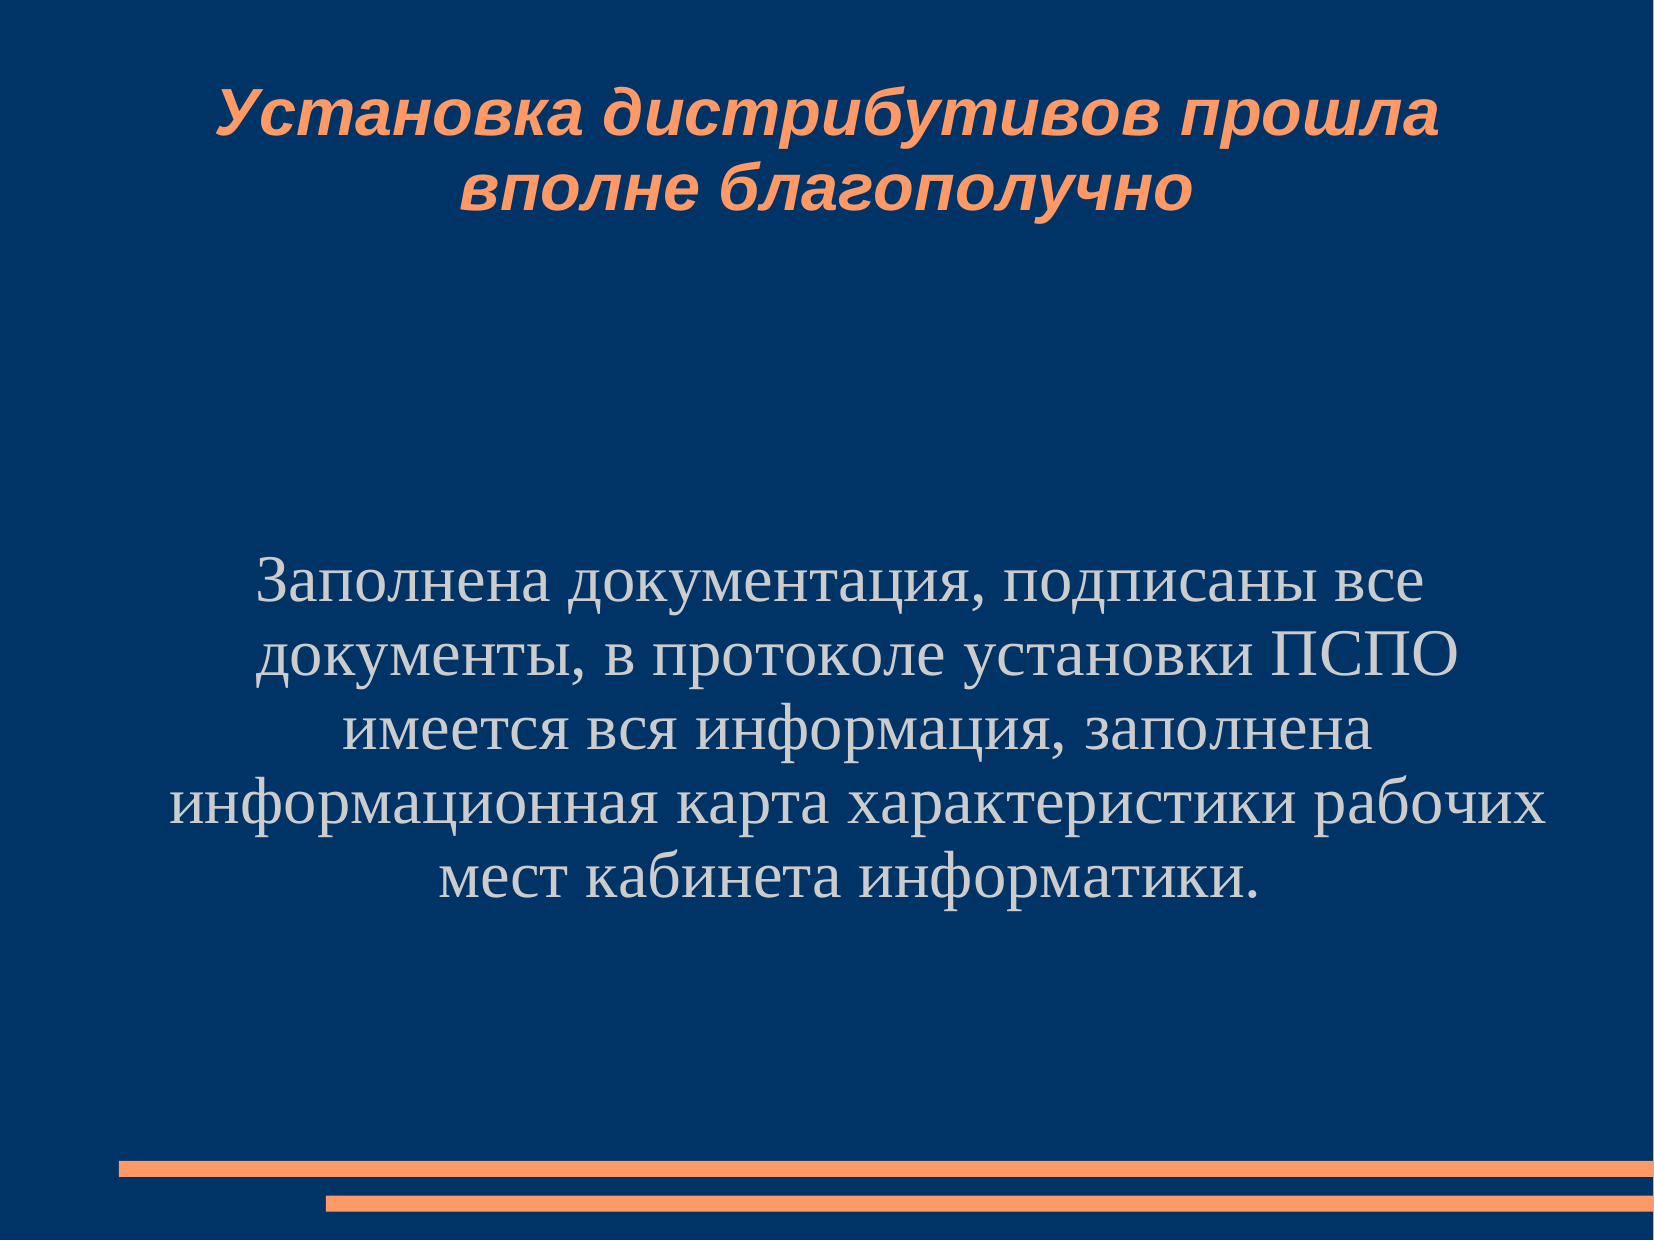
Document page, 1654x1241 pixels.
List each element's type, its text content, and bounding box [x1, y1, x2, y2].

title Установка дистрибутивов прошла вполне благополучно [121, 53, 1534, 247]
subtitle Заполнена документация, подписаны все документы, в протоколе установки ПСПО имеется вся информация, заполнена информационная карта характеристики рабочих мест кабинета информатики. [121, 329, 1561, 1125]
